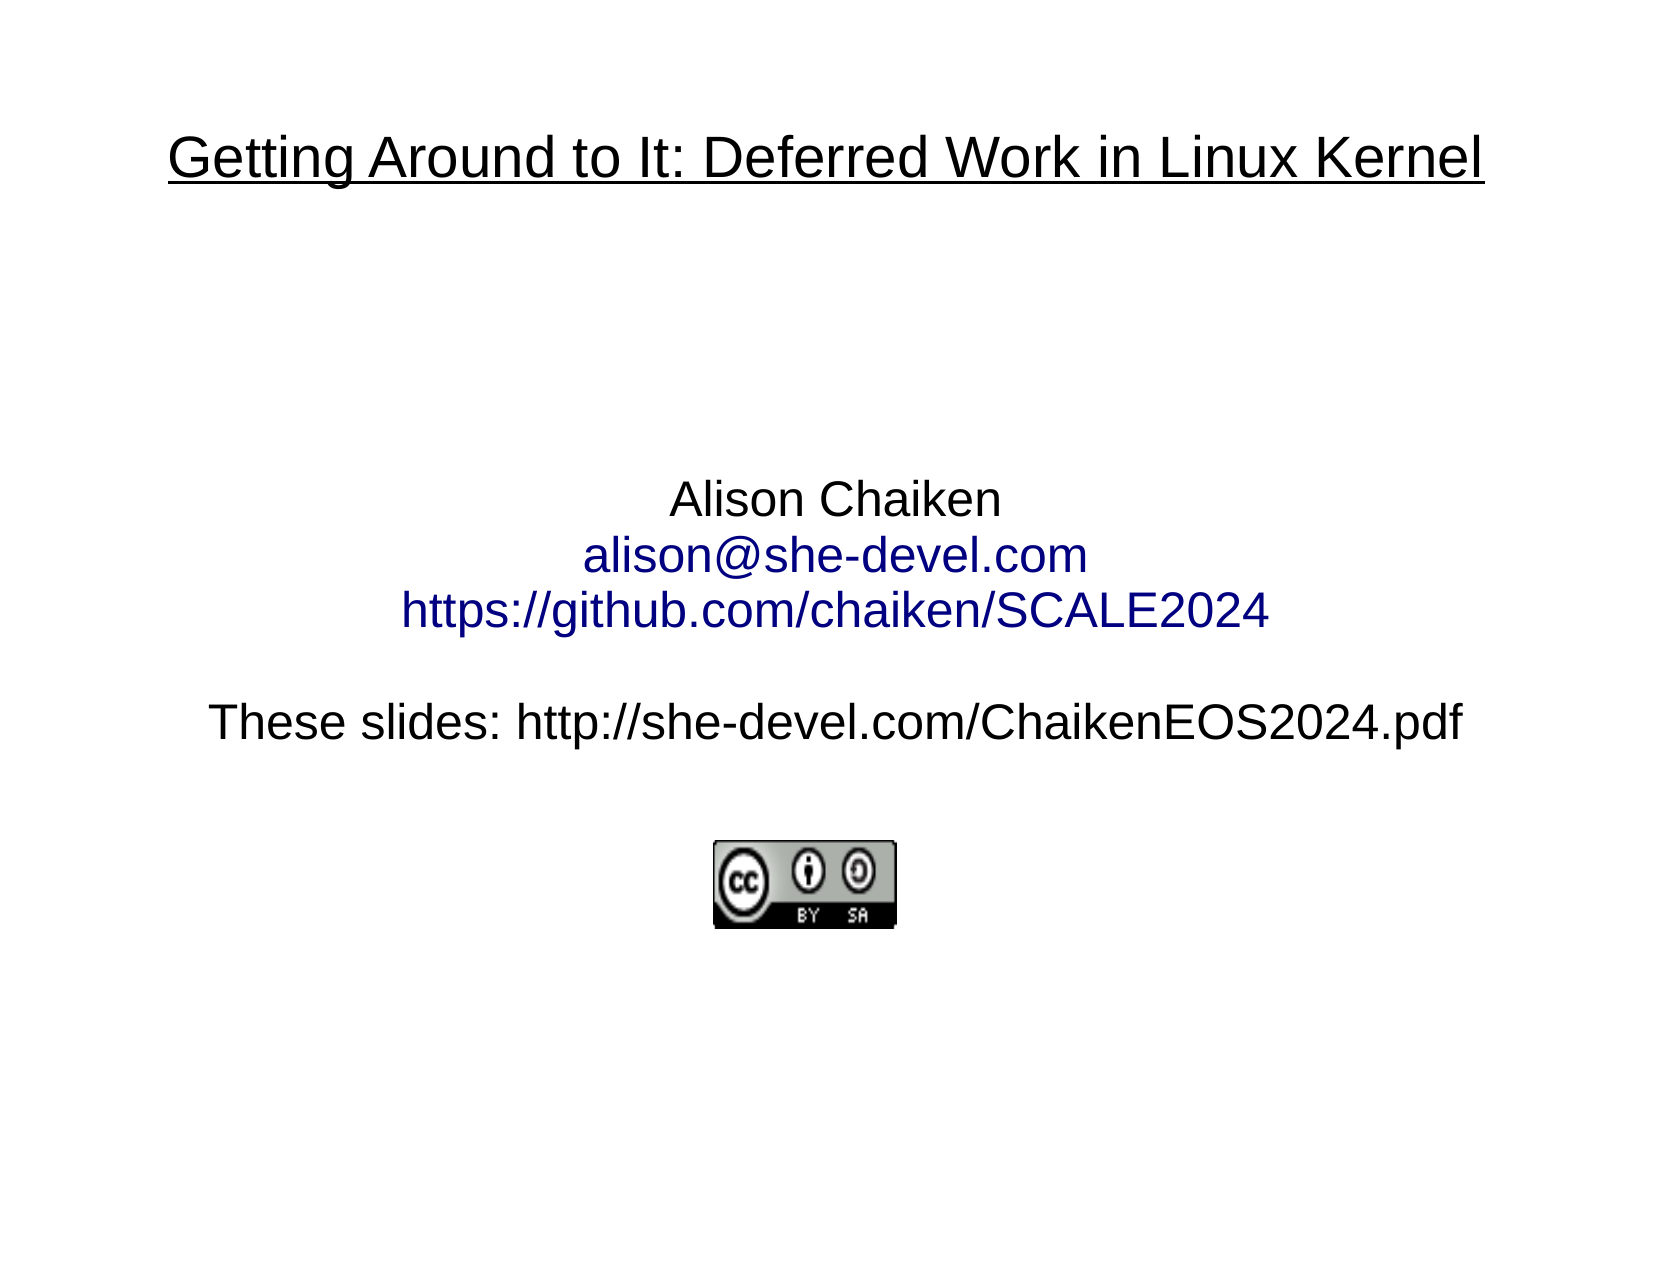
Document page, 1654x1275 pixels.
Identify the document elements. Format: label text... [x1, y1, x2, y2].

subtitle Alison Chaiken alison@she-devel.com https://github.com/chaiken/SCALE2024 These slides: http://she-devel.com/ChaikenEOS2024.pdf [91, 296, 1580, 1036]
picture [713, 840, 897, 929]
title Getting Around to It: Deferred Work in Linux Kernel [82, 50, 1571, 264]
